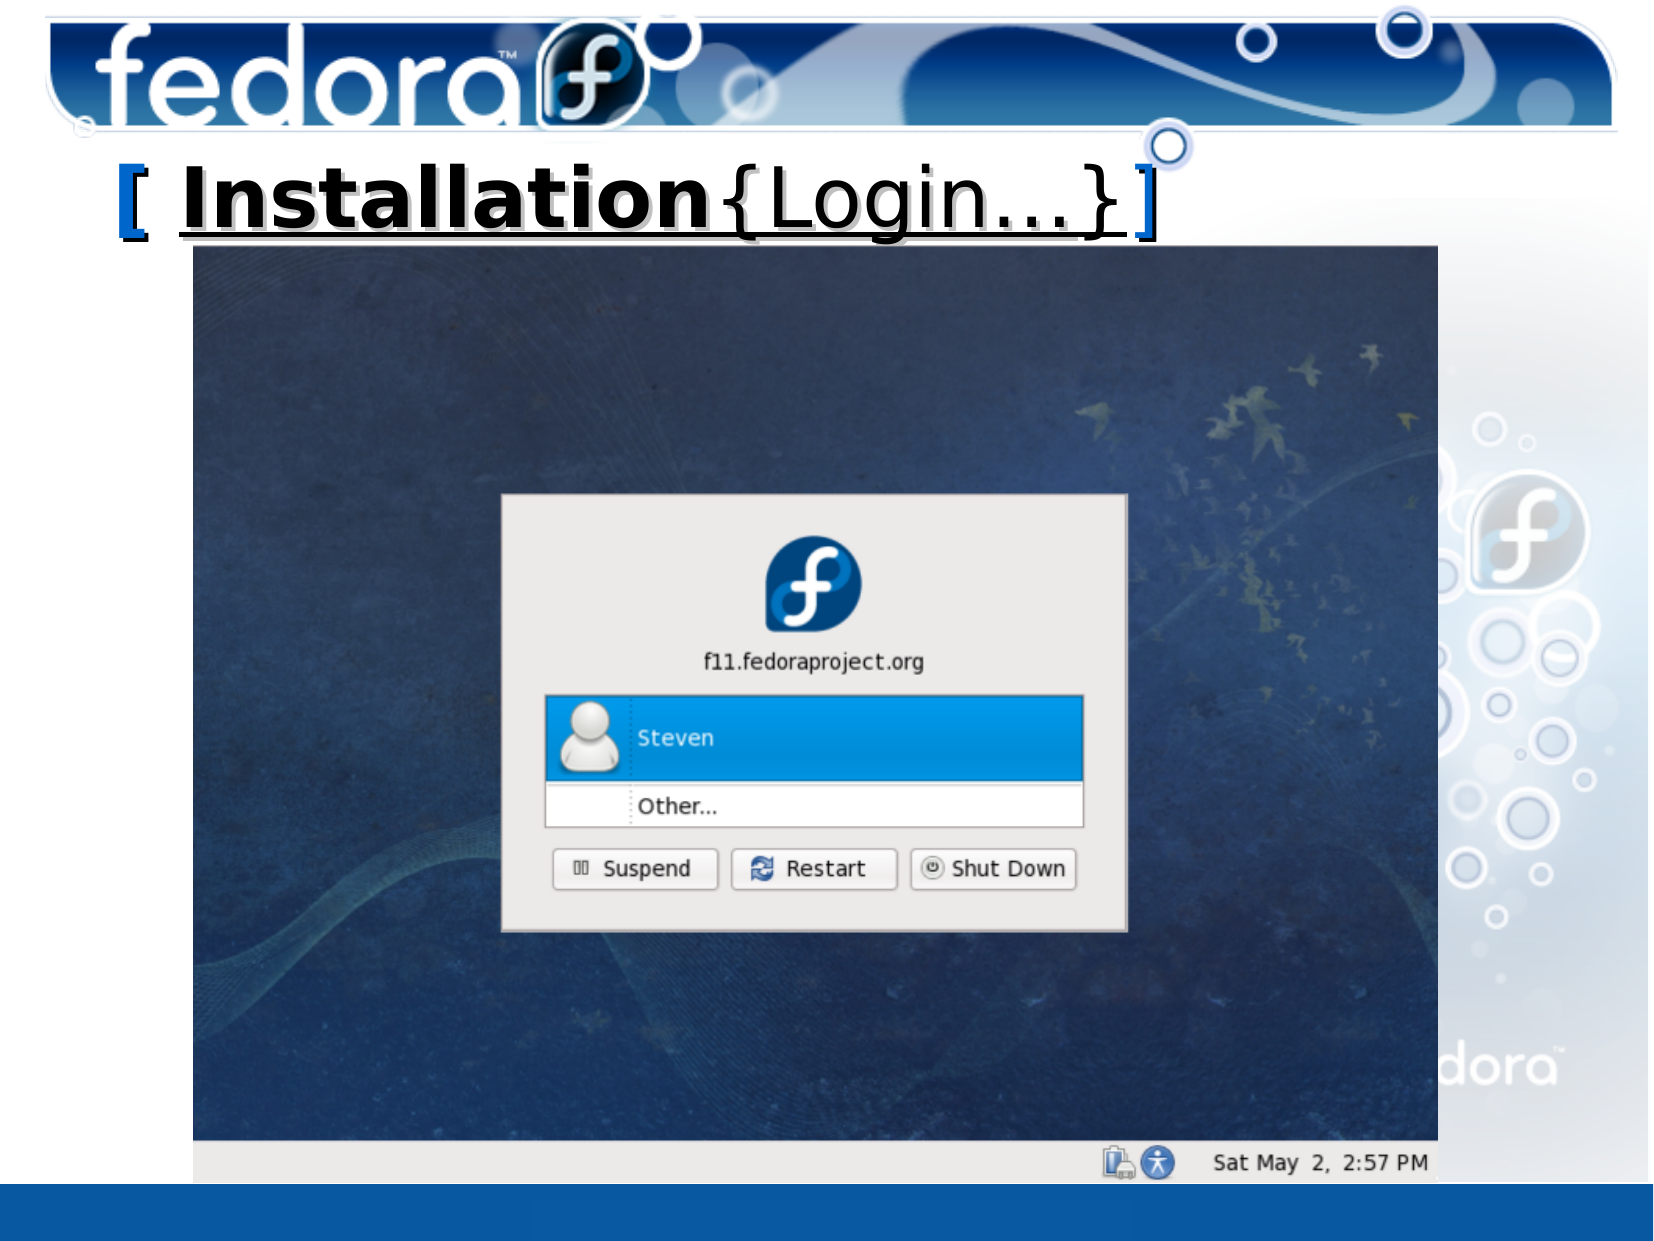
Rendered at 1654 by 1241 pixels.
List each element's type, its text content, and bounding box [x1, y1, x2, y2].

picture [0, 1184, 1654, 1241]
text_box [ Installation{Login…}] [112, 150, 1332, 248]
picture [45, 2, 1618, 177]
picture [193, 198, 1648, 1183]
